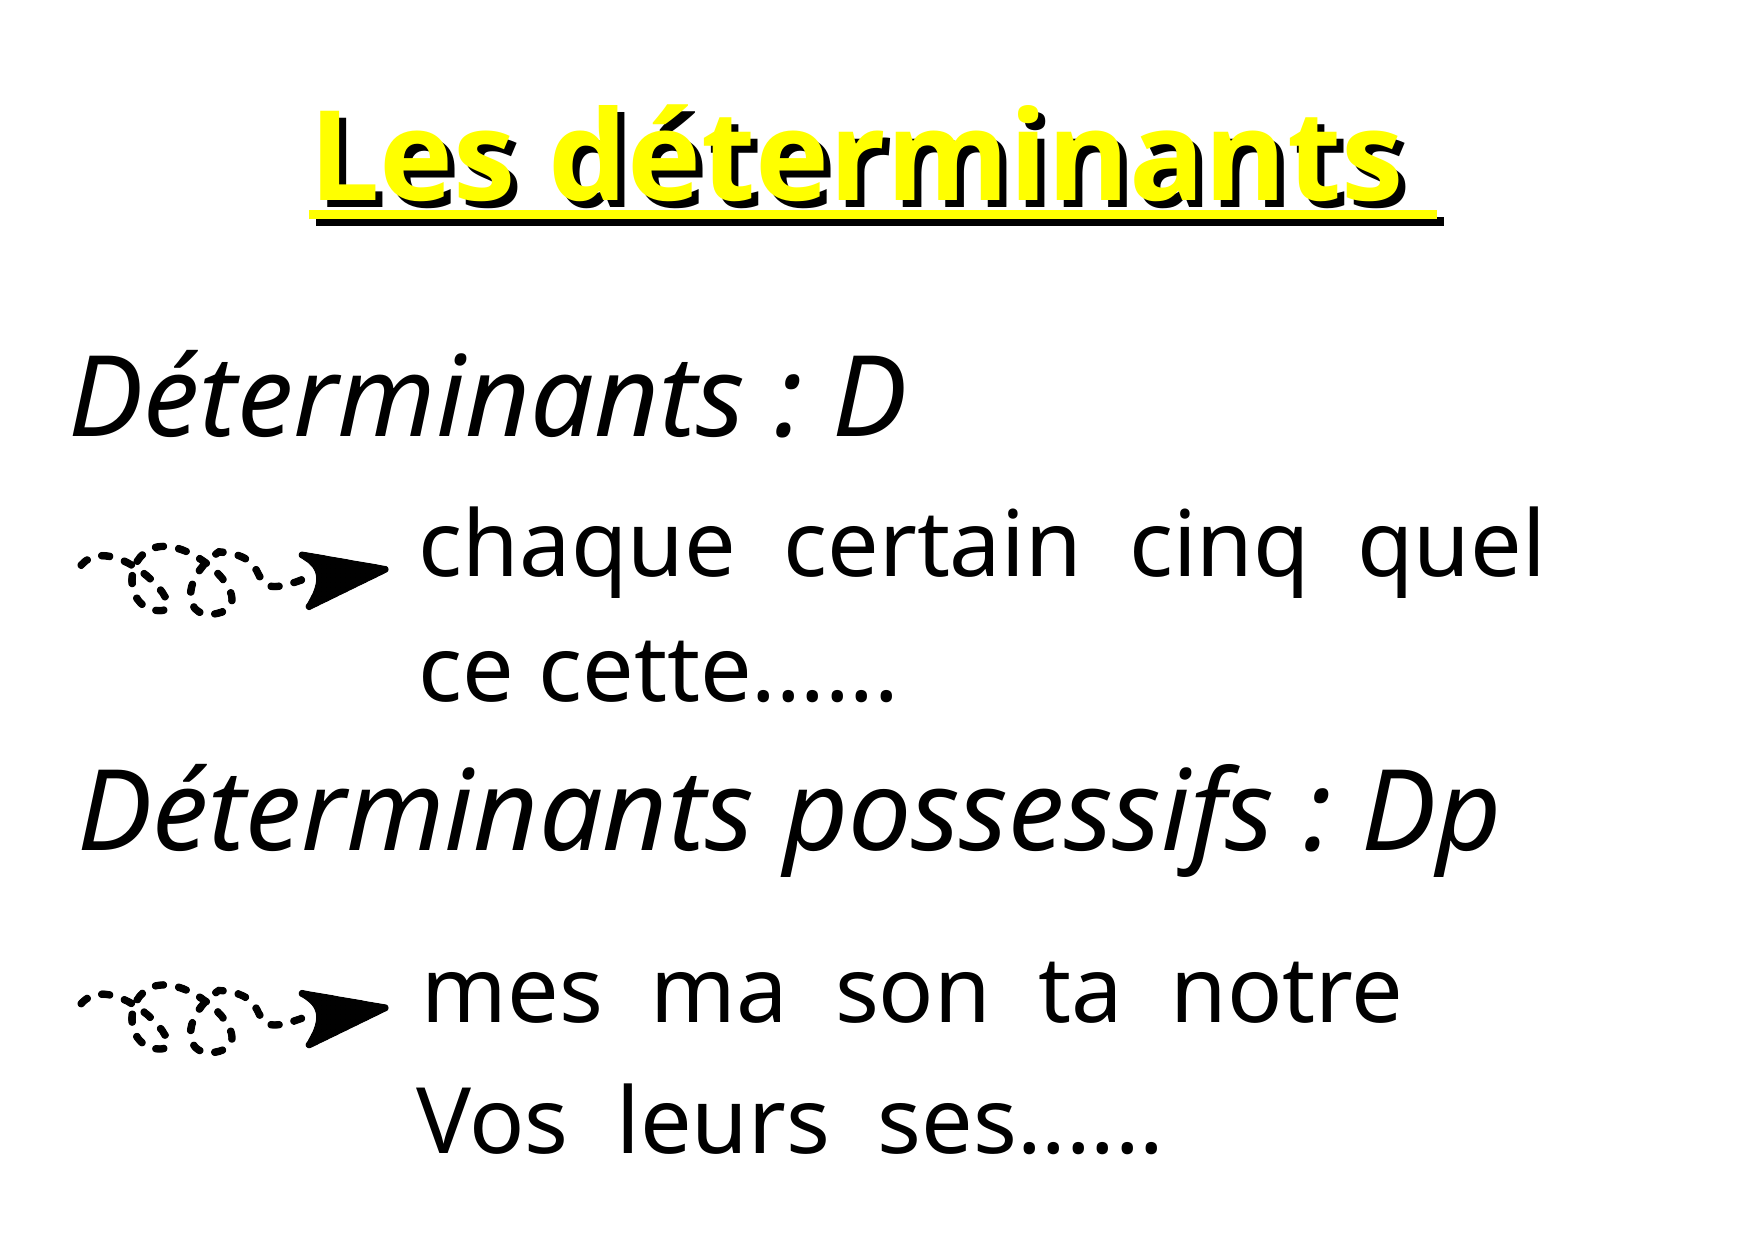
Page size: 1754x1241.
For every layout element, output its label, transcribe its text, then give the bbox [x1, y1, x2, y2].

picture [75, 862, 377, 1148]
text_box chaque certain cinq quel ce cette...... [404, 471, 1538, 740]
picture [75, 472, 390, 709]
text_box Déterminants : D [53, 295, 1022, 472]
text_box mes ma son ta notre Vos leurs ses...... [377, 894, 1403, 1173]
text_box Les déterminants [294, 59, 1434, 236]
text_box Déterminants possessifs : Dp [62, 709, 1643, 886]
